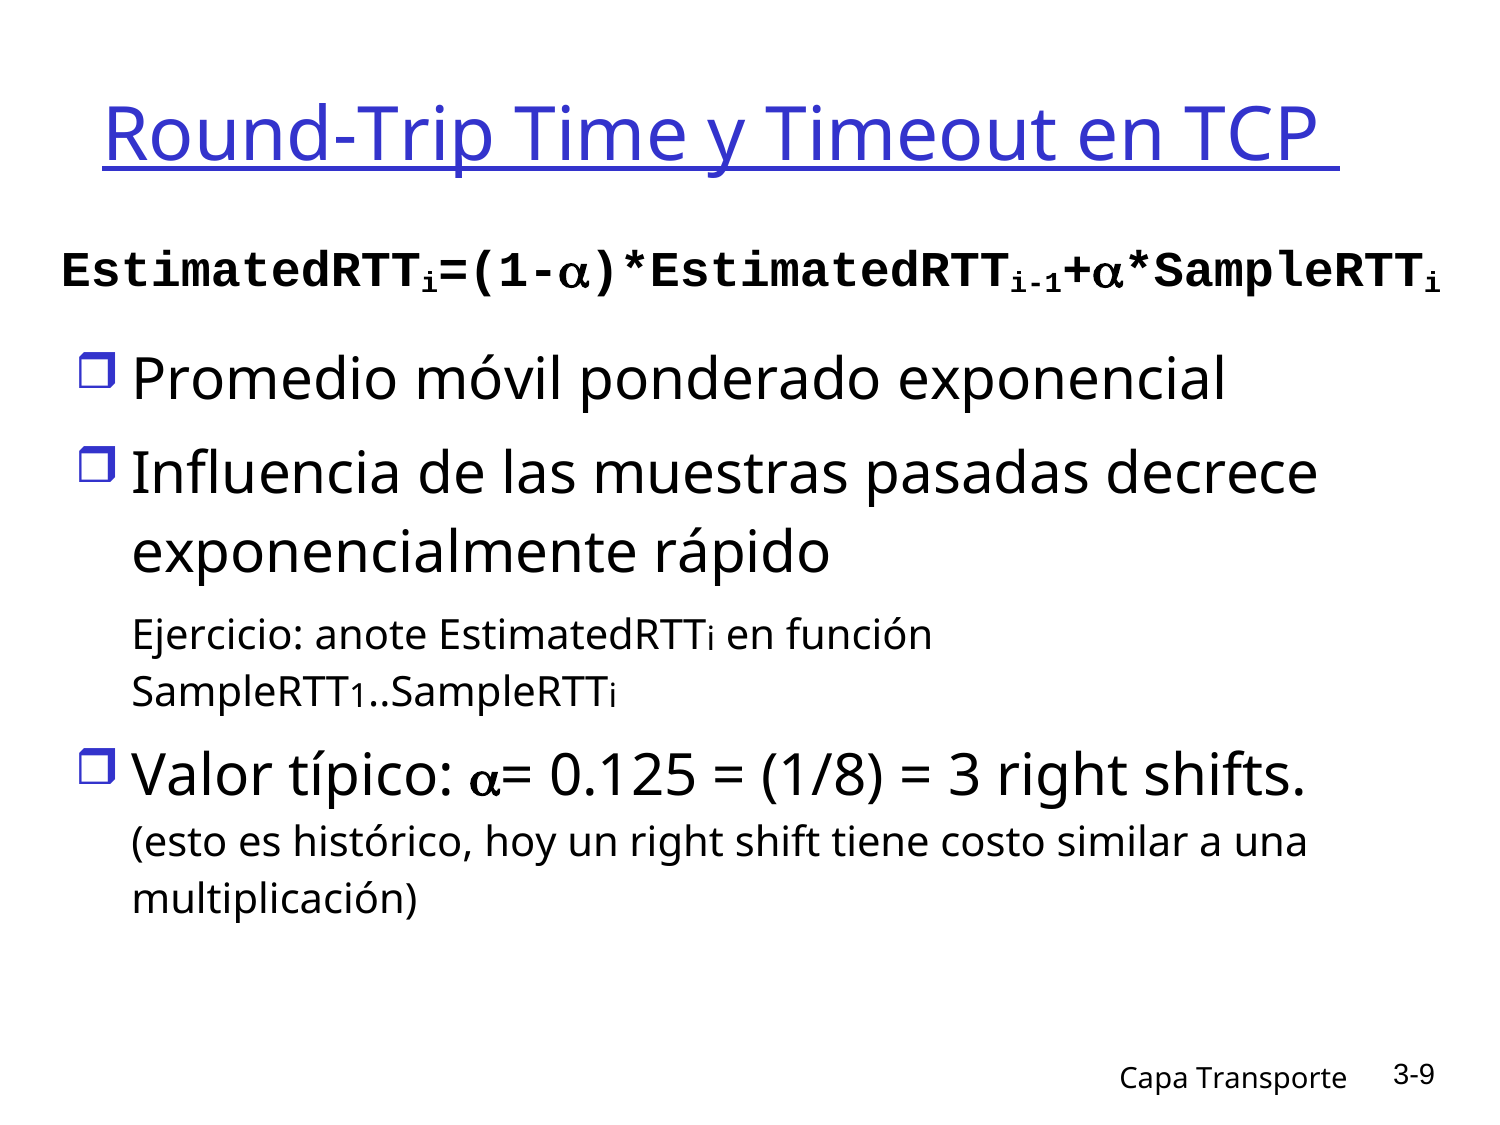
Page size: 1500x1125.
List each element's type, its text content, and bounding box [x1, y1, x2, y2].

title Round-Trip Time y Timeout en TCP [87, 15, 1463, 247]
text_box EstimatedRTTi=(1-)*EstimatedRTTi-1+*SampleRTTi [46, 237, 1457, 310]
list Promedio móvil ponderado exponencial Influencia de las muestras pasadas decrece exponencialmente rápido Ejercicio: anote EstimatedRTTi en función SampleRTT1..SampleRTTi Valor típico: = 0.125 = (1/8) = 3 right shifts. (esto es histórico, hoy un right shift tiene costo similar a una multiplicación) [75, 337, 1351, 1027]
